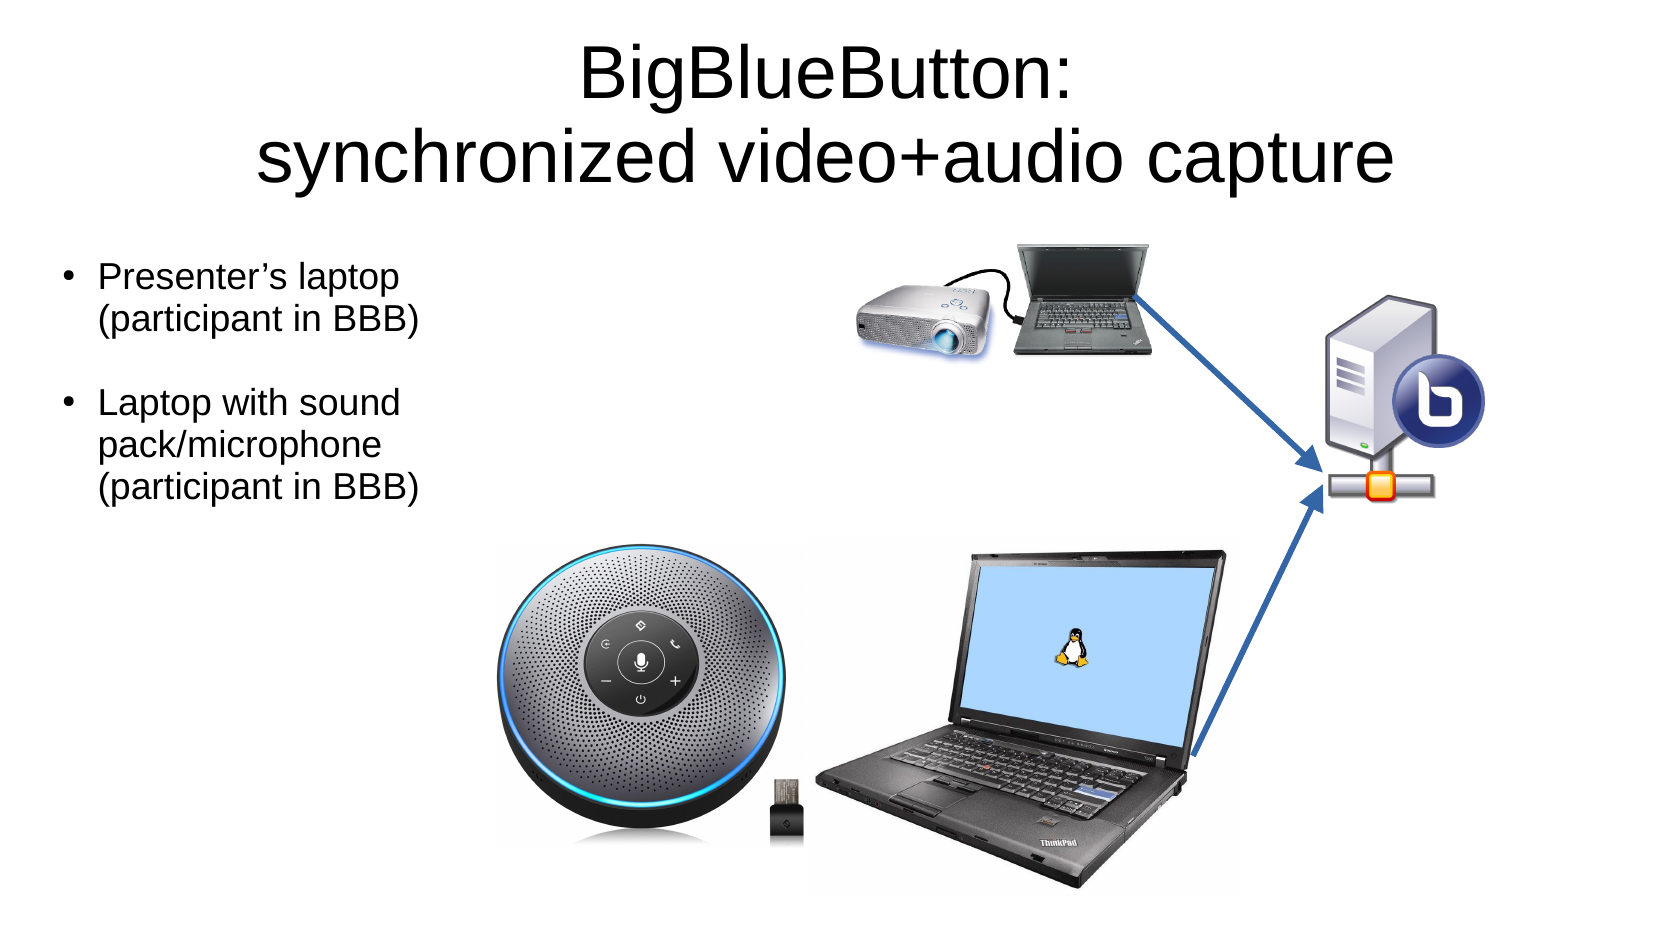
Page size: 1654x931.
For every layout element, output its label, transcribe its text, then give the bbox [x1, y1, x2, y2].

picture [850, 236, 1158, 370]
text_box Presenter’s laptop (participant in BBB) Laptop with sound pack/microphone (participant in BBB) [47, 248, 449, 839]
picture [496, 531, 1241, 896]
title BigBlueButton: synchronized video+audio capture [82, 30, 1571, 199]
picture [1275, 292, 1489, 508]
